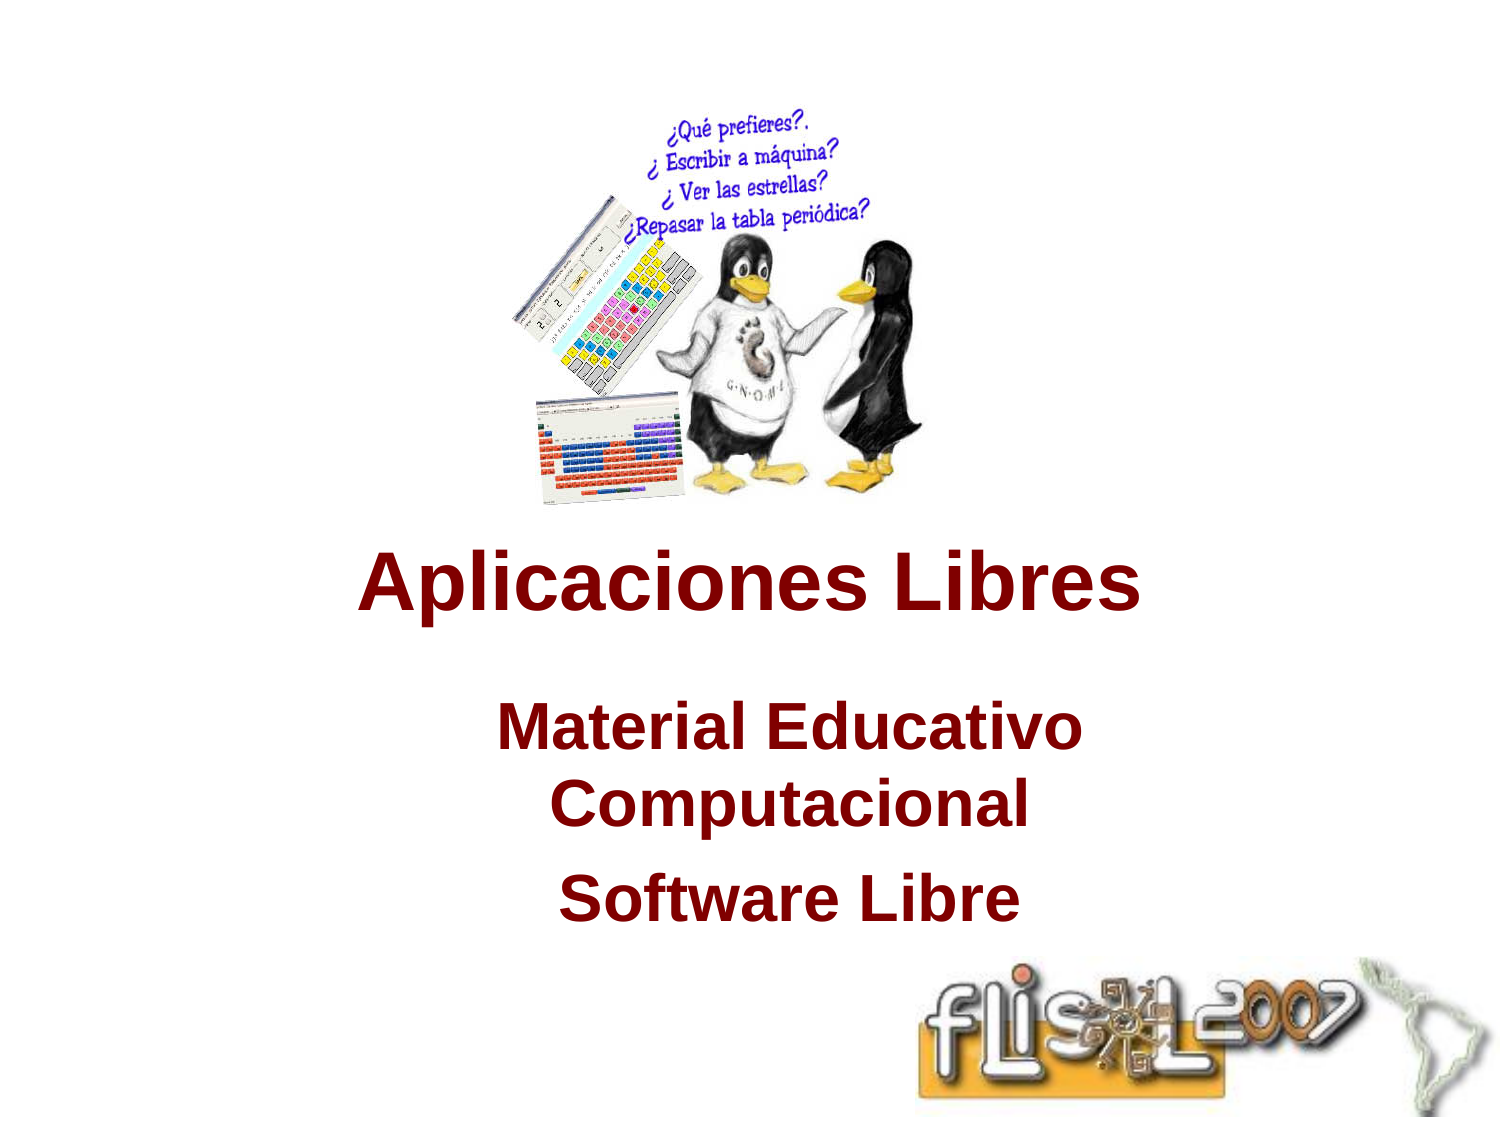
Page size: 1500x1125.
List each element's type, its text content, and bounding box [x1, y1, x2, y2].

picture [915, 956, 1500, 1117]
title Aplicaciones Libres [112, 459, 1388, 701]
picture [512, 104, 1022, 514]
subtitle Material Educativo Computacional Software Libre [177, 678, 1329, 976]
